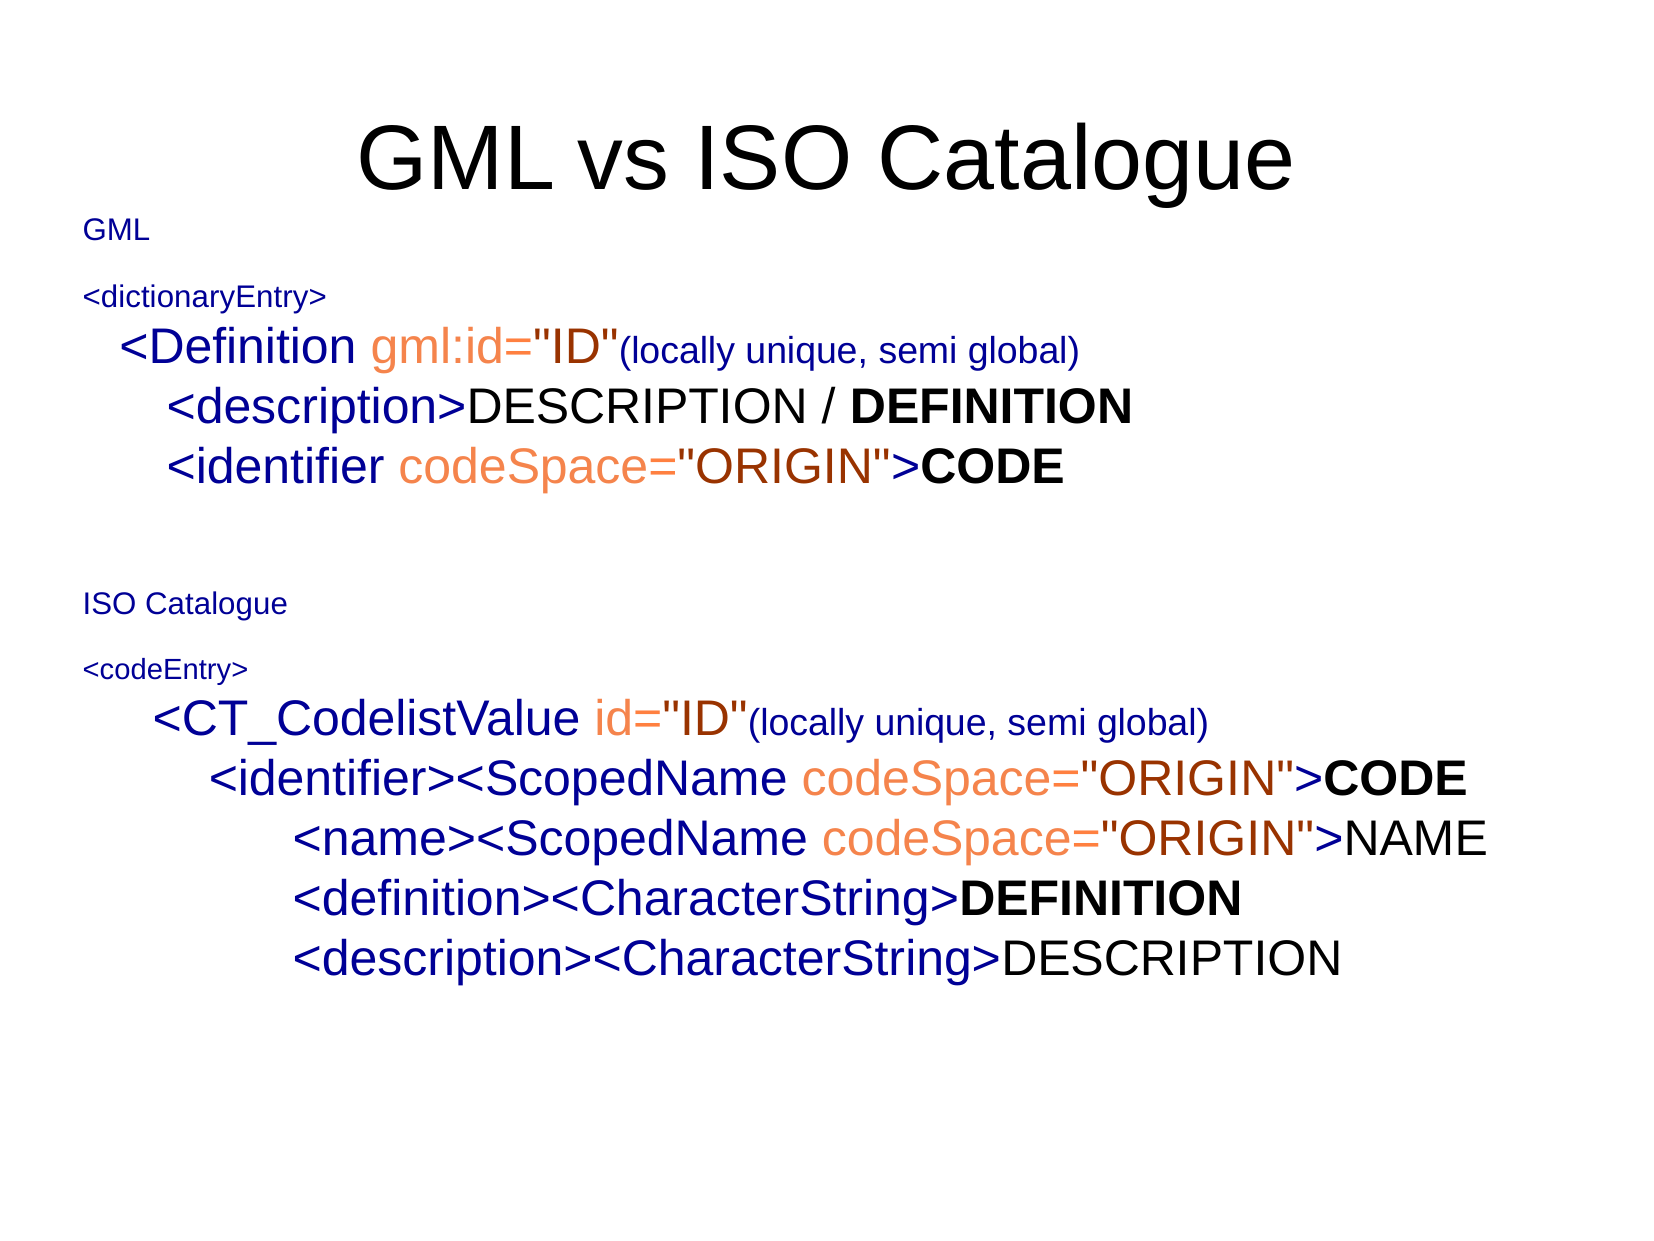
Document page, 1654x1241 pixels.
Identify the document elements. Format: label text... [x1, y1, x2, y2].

list GML <dictionaryEntry> <Definition gml:id="ID"(locally unique, semi global) <description>DESCRIPTION / DEFINITION <identifier codeSpace="ORIGIN">CODE ISO Catalogue <codeEntry> <CT_CodelistValue id="ID"(locally unique, semi global) <identifier><ScopedName codeSpace="ORIGIN">CODE <name><ScopedName codeSpace="ORIGIN">NAME <definition><CharacterString>DEFINITION <description><CharacterString>DESCRIPTION [82, 209, 1571, 1028]
title GML vs ISO Catalogue [82, 49, 1571, 209]
